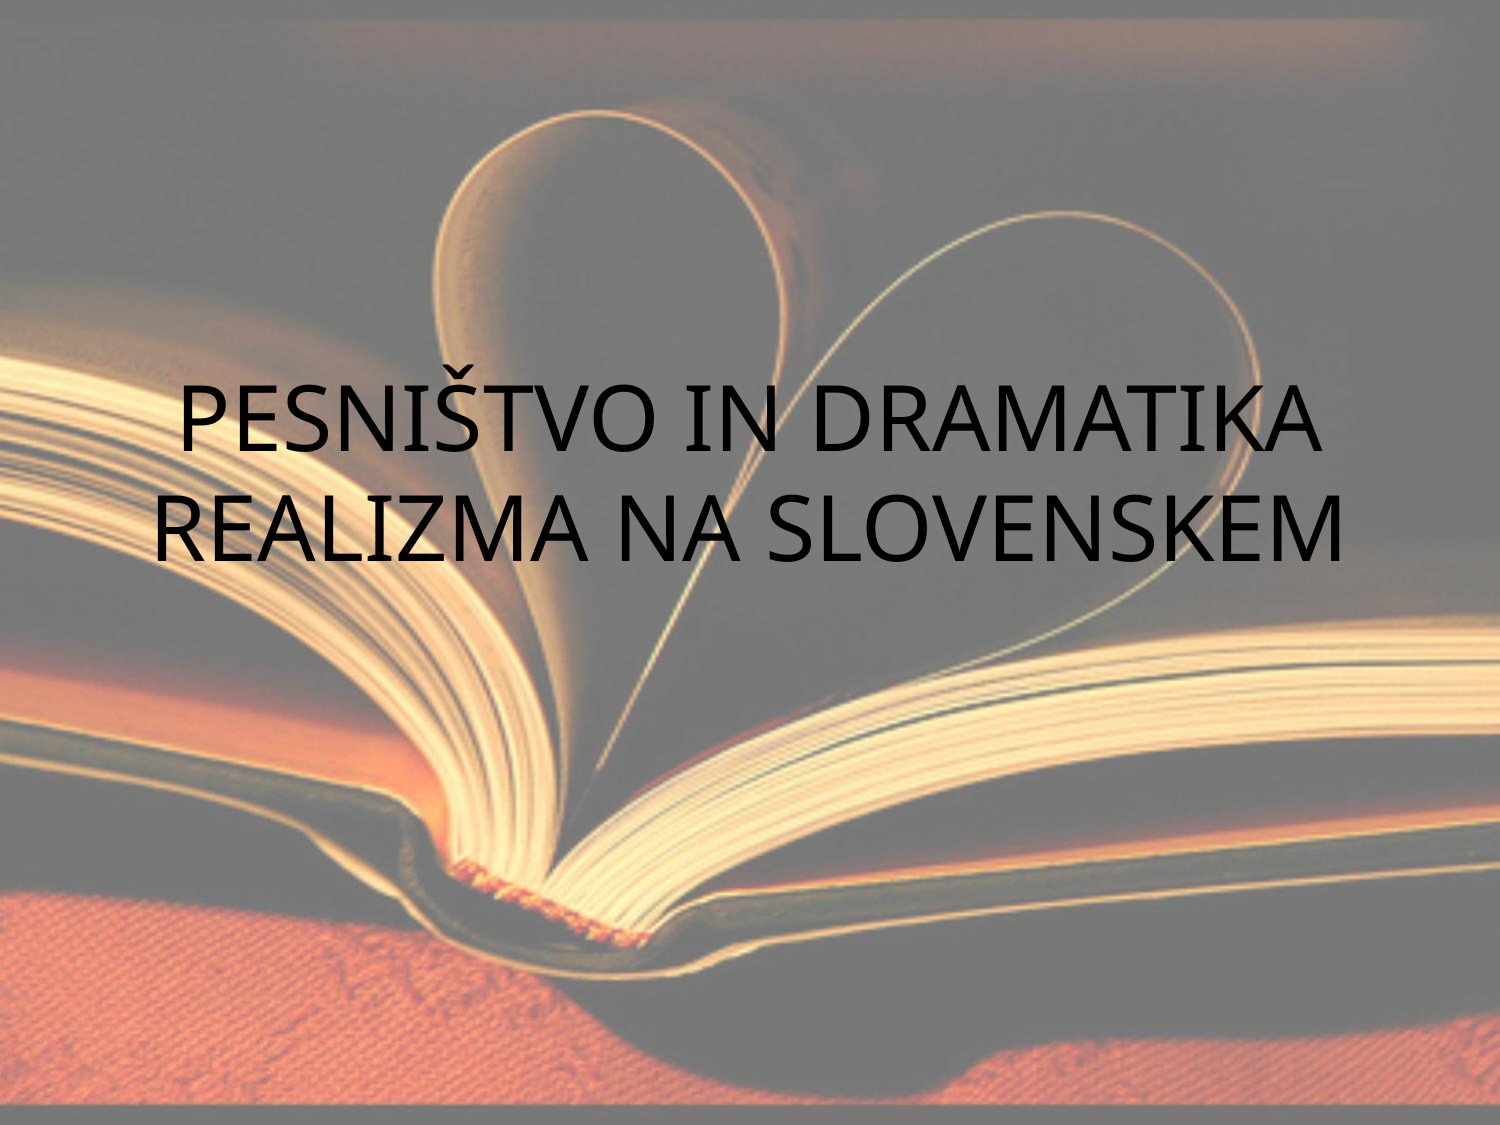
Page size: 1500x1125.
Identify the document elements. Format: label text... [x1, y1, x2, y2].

title PESNIŠTVO IN DRAMATIKA REALIZMA NA SLOVENSKEM [112, 349, 1388, 591]
picture [0, 0, 1500, 1125]
